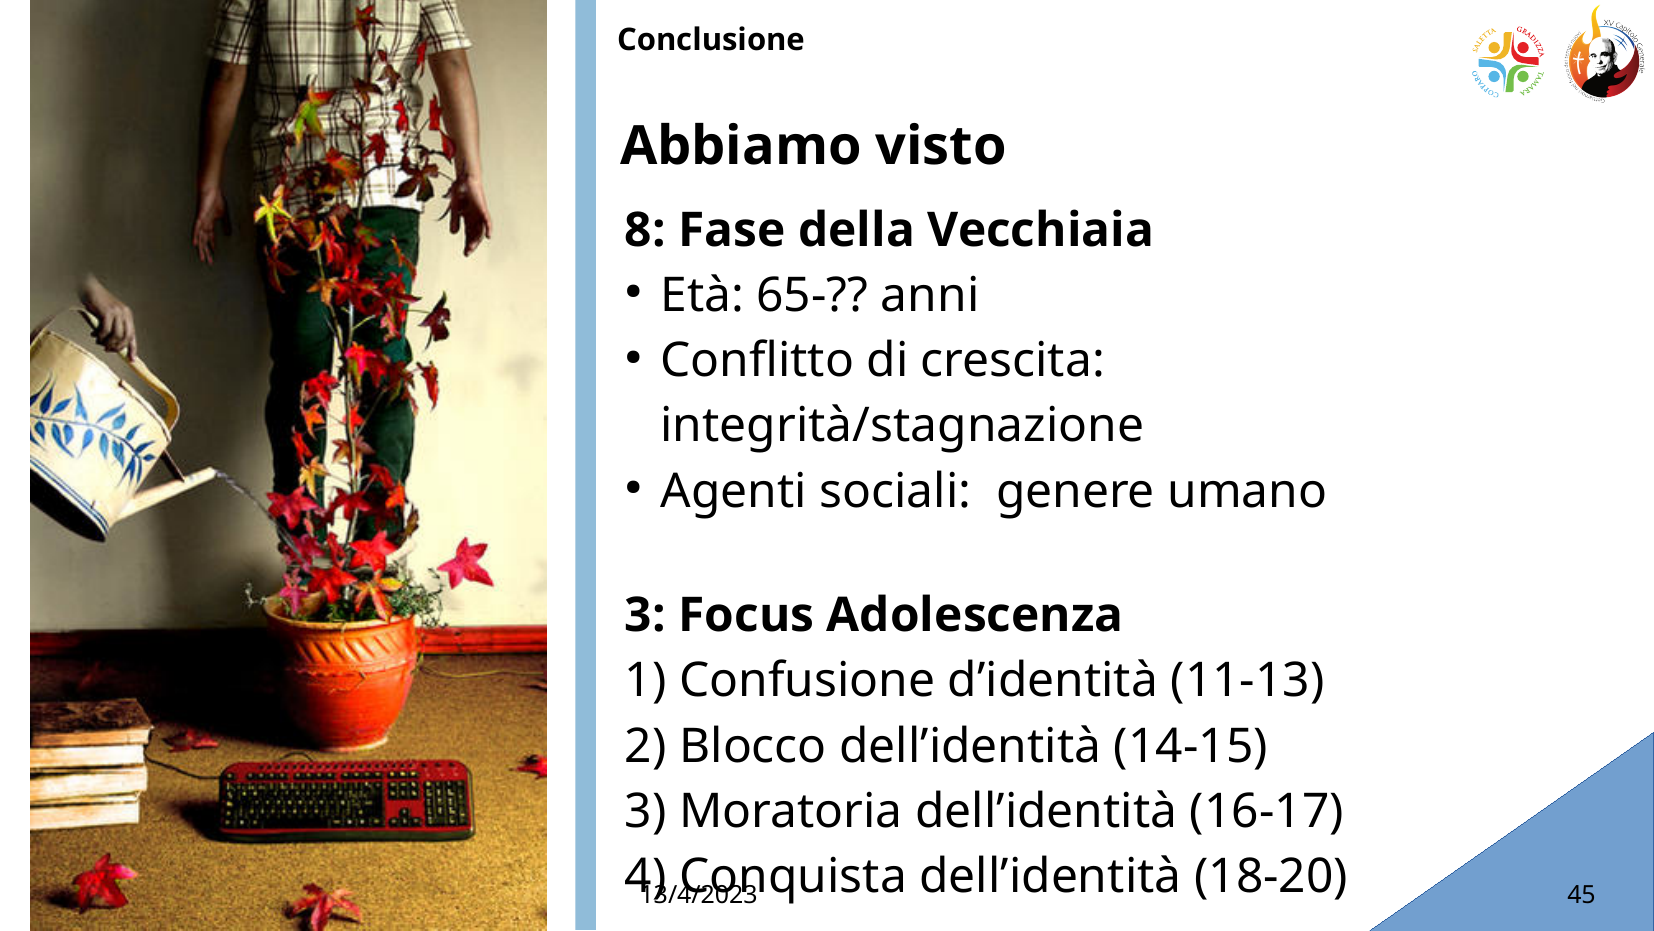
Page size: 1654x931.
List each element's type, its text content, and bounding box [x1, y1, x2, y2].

picture [1563, 4, 1646, 103]
subtitle 8: Fase della Vecchiaia Età: 65-?? anni Conflitto di crescita: integrità/stagnazione Agenti sociali: genere umano 3: Focus Adolescenza Confusione d’identità (11-13) Blocco dell’identità (14-15) Moratoria dell’identità (16-17) Conquista dell’identità (18-20) [624, 194, 1602, 840]
title Abbiamo visto [620, 106, 1617, 178]
picture [30, 0, 547, 931]
text_box Conclusione [602, 9, 1335, 63]
